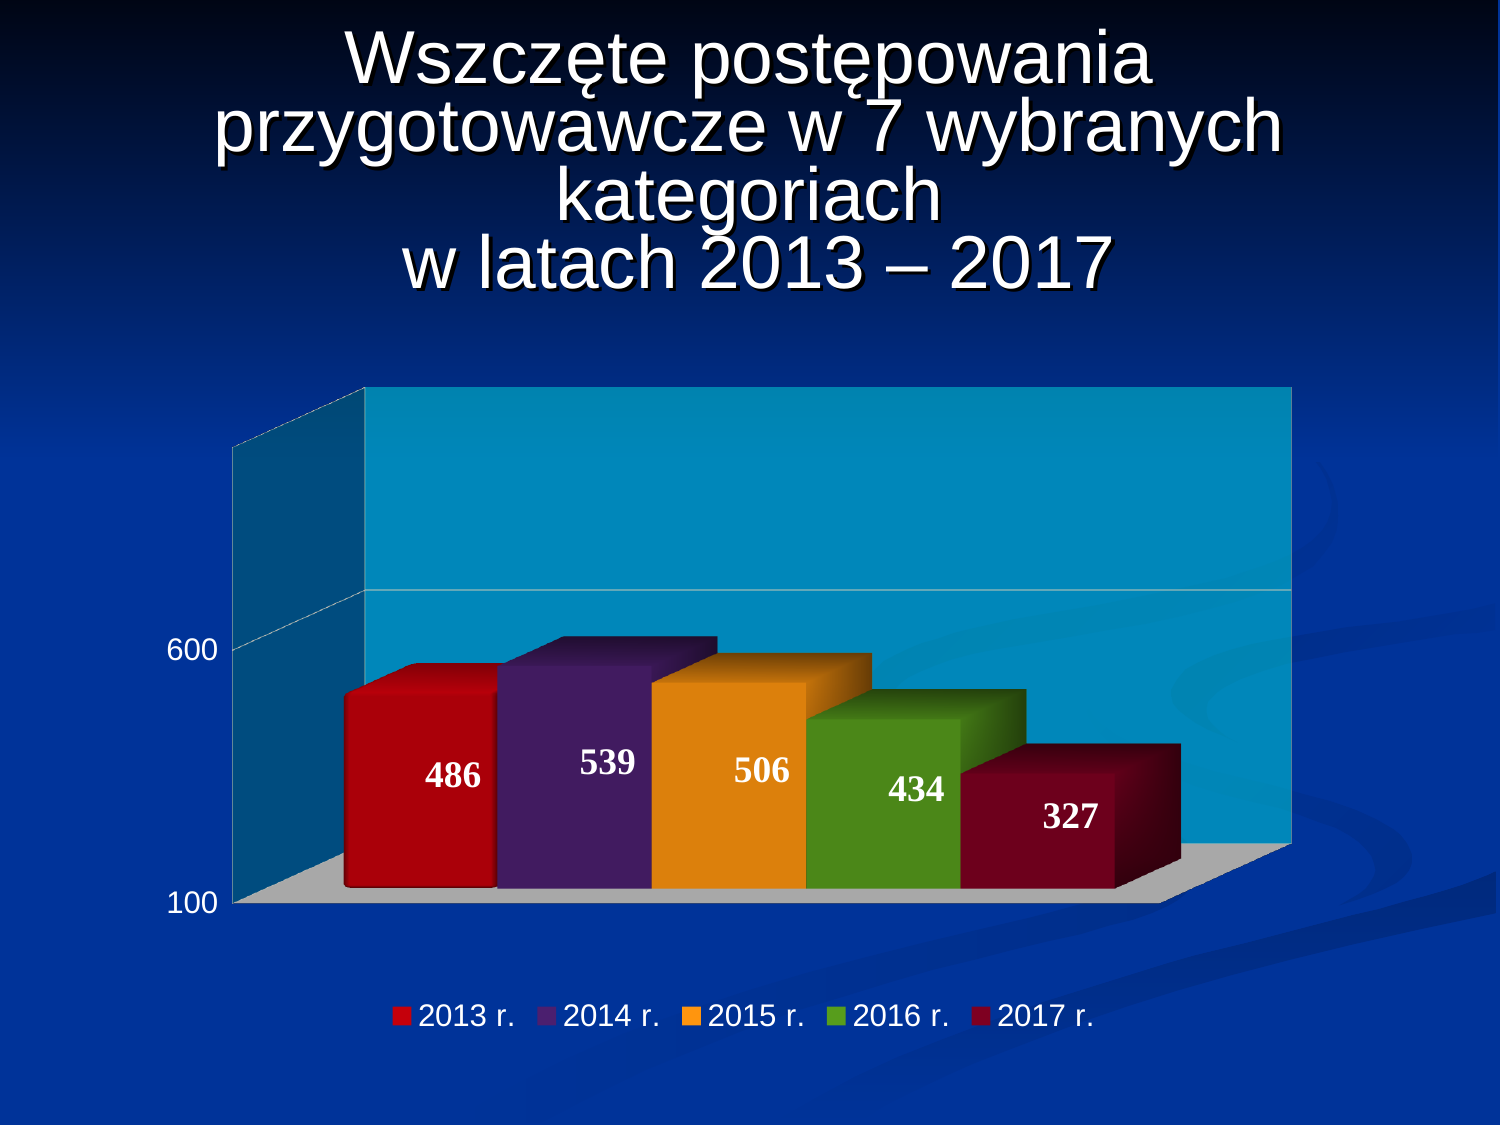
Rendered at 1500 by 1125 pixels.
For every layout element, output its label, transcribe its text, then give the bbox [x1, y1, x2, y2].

title Wszczęte postępowania przygotowawcze w 7 wybranych kategoriach w latach 2013 – 2017 [75, 21, 1424, 249]
chart [118, 363, 1371, 1040]
